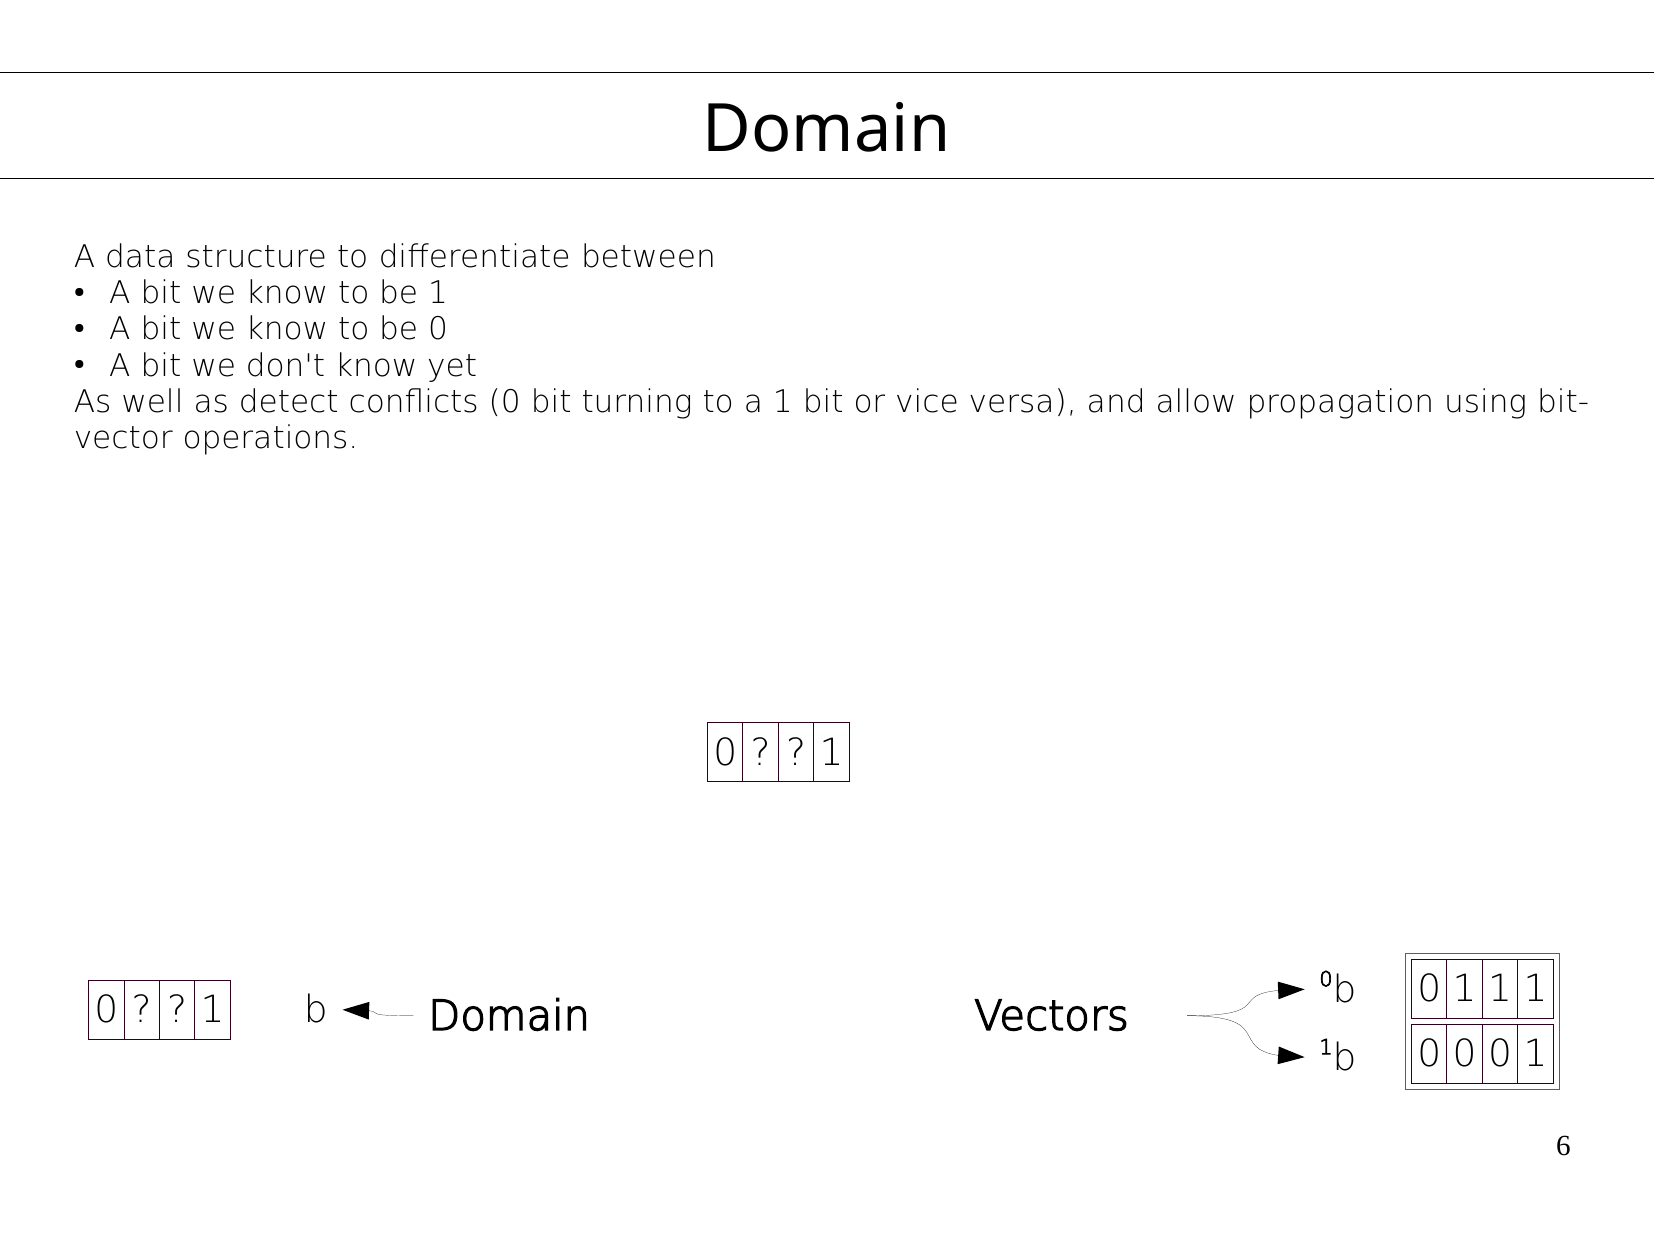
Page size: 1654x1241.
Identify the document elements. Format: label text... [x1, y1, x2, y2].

text_box Domain [413, 983, 662, 1048]
text_box 0b [1304, 956, 1373, 1022]
text_box 0 [1482, 1024, 1517, 1084]
text_box 0 [1446, 1024, 1482, 1084]
text_box Domain [0, 72, 1654, 166]
text_box 1 [1482, 959, 1517, 1019]
text_box ? [742, 722, 778, 782]
text_box ? [124, 980, 159, 1040]
text_box Vectors [959, 983, 1188, 1048]
text_box ? [159, 980, 194, 1040]
text_box 1b [1304, 1024, 1373, 1090]
text_box 0 [707, 722, 742, 782]
text_box 1 [1517, 1024, 1554, 1084]
text_box A data structure to differentiate between A bit we know to be 1 A bit we know to be 0 A bit we don't know yet As well as detect conflicts (0 bit turning to a 1 bit or vice versa), and allow propagation using bit-vector operations. [59, 231, 1607, 467]
text_box 1 [1446, 959, 1482, 1019]
text_box 0 [88, 980, 124, 1040]
text_box 0 [1411, 959, 1446, 1019]
text_box b [289, 980, 343, 1040]
text_box 1 [194, 980, 231, 1040]
text_box 0 [1411, 1024, 1446, 1084]
text_box 1 [1517, 959, 1554, 1019]
text_box ? [778, 722, 813, 782]
text_box 1 [813, 722, 850, 782]
